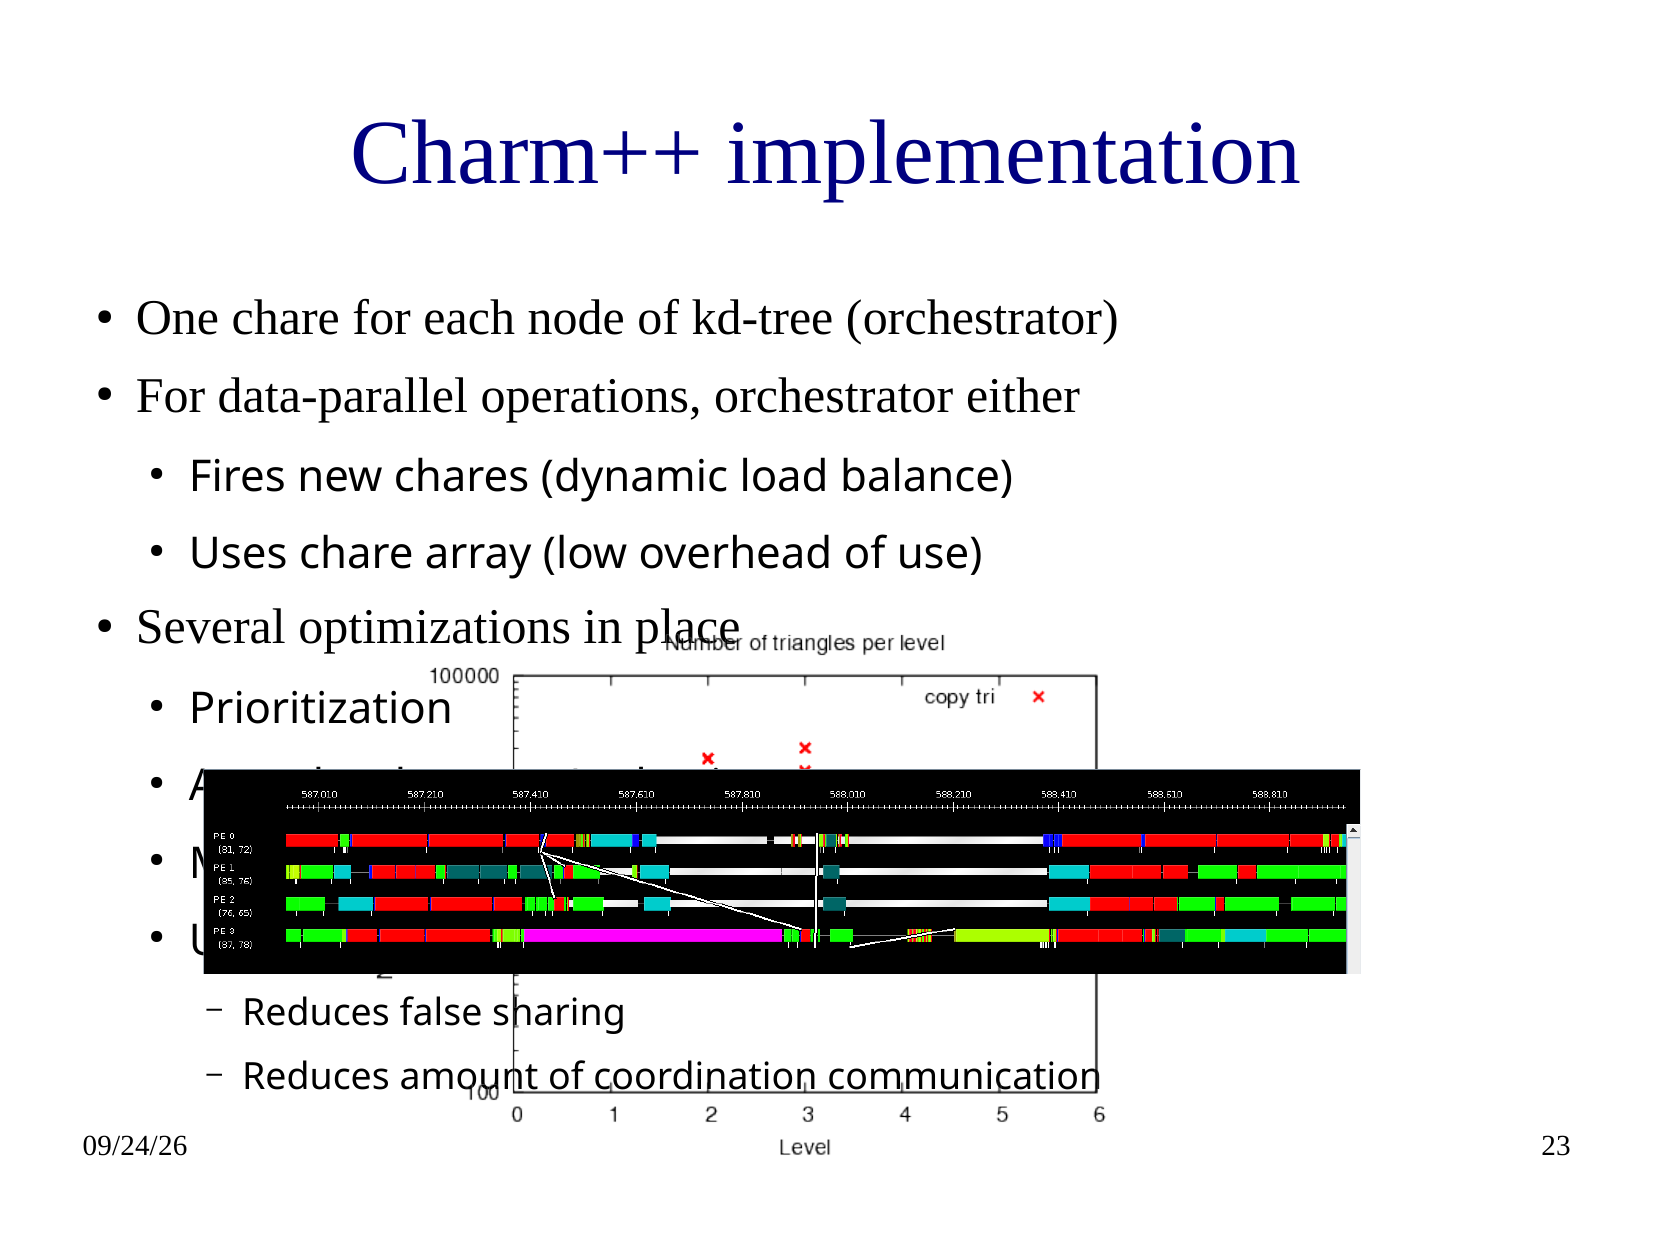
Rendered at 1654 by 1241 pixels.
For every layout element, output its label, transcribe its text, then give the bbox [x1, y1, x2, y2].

picture [203, 610, 1361, 1163]
title Charm++ implementation [82, 49, 1571, 257]
list One chare for each node of kd-tree (orchestrator) For data-parallel operations, orchestrator either Fires new chares (dynamic load balance) Uses chare array (low overhead of use) Several optimizations in place Prioritization Array-level mcasts/reductions Manual “smearing” of tasks at top level Use of chunked arrays Reduces false sharing Reduces amount of coordination communication [82, 290, 1571, 1109]
